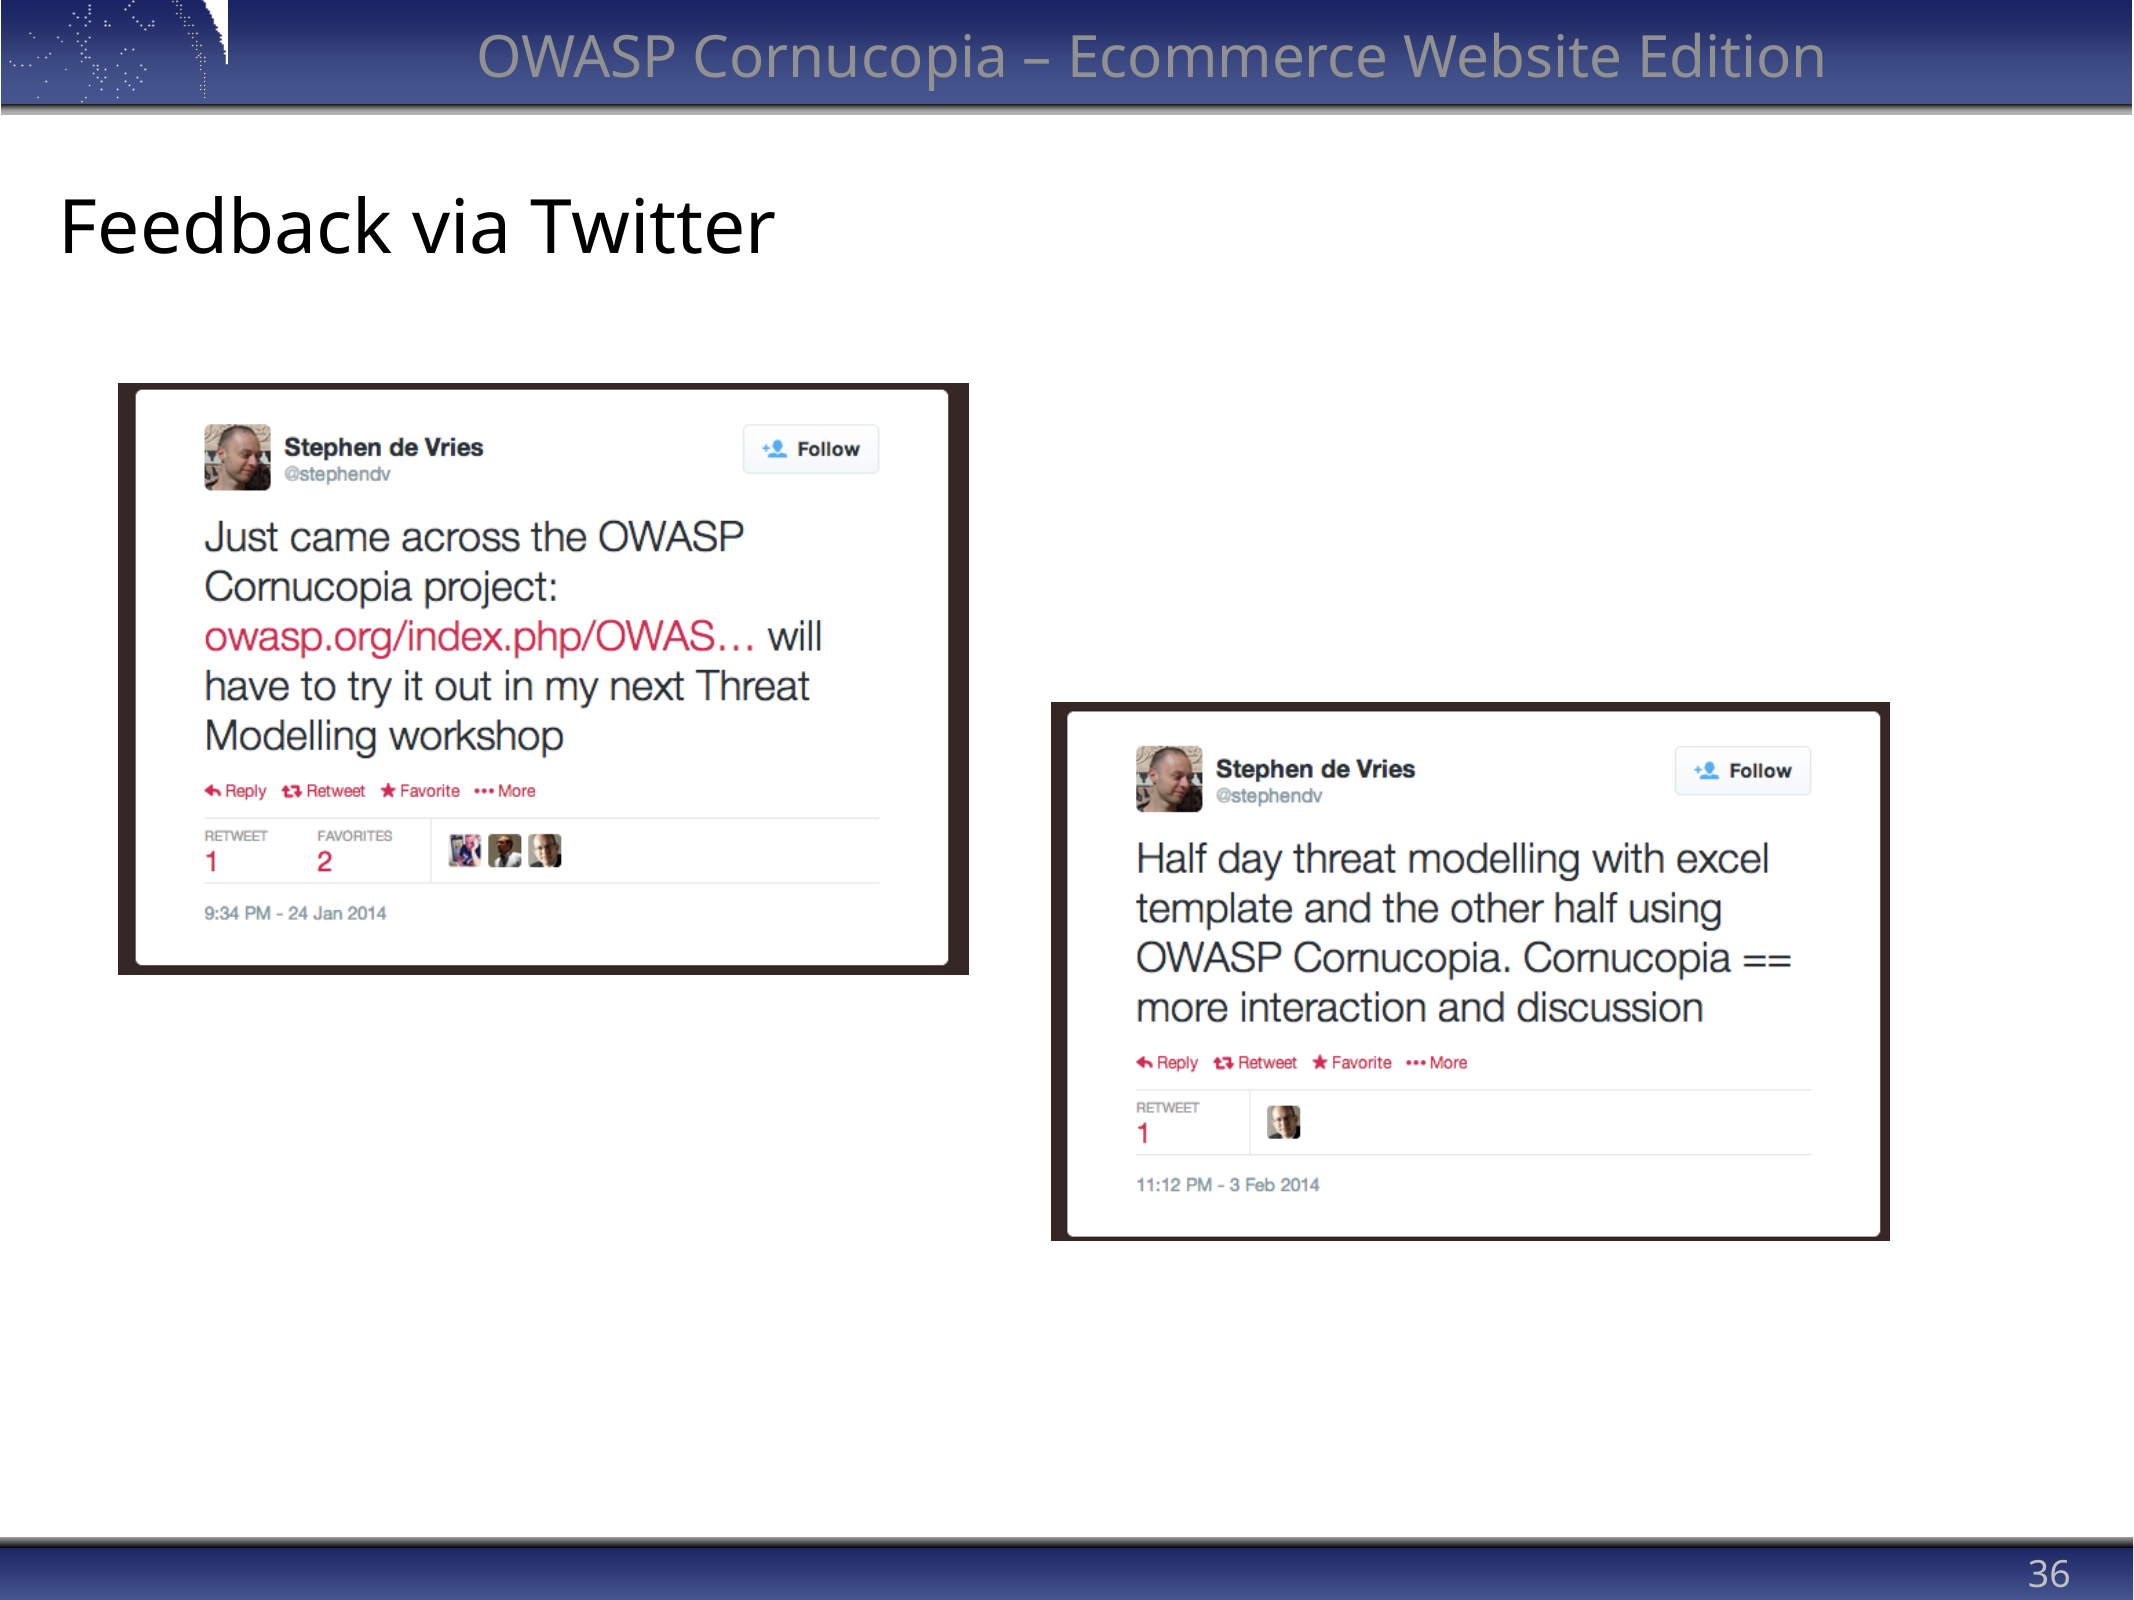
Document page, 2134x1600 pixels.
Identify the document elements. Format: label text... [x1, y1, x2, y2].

title Feedback via Twitter [58, 124, 2126, 325]
picture [118, 383, 969, 975]
picture [1051, 702, 1890, 1241]
